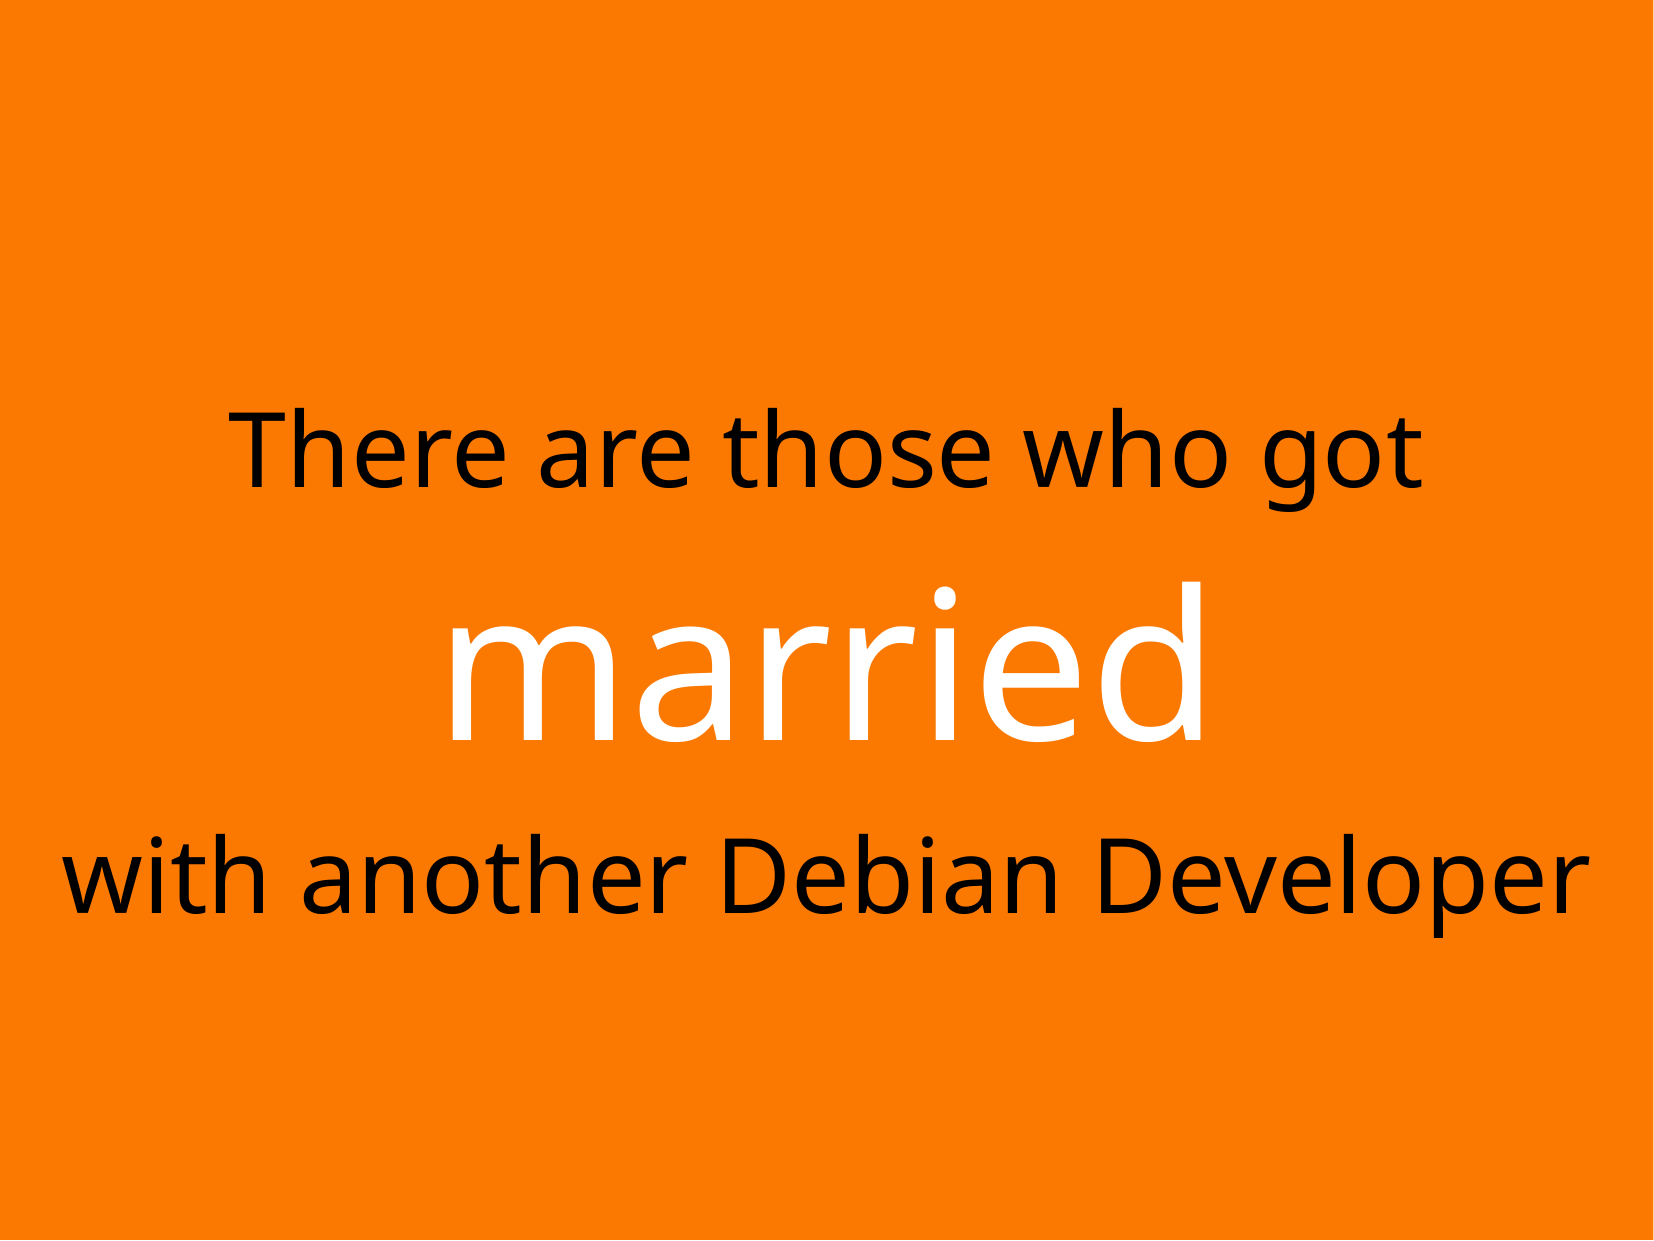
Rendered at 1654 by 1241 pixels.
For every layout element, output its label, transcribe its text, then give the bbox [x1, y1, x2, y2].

text_box There are those who got married with another Debian Developer [0, 397, 1654, 923]
